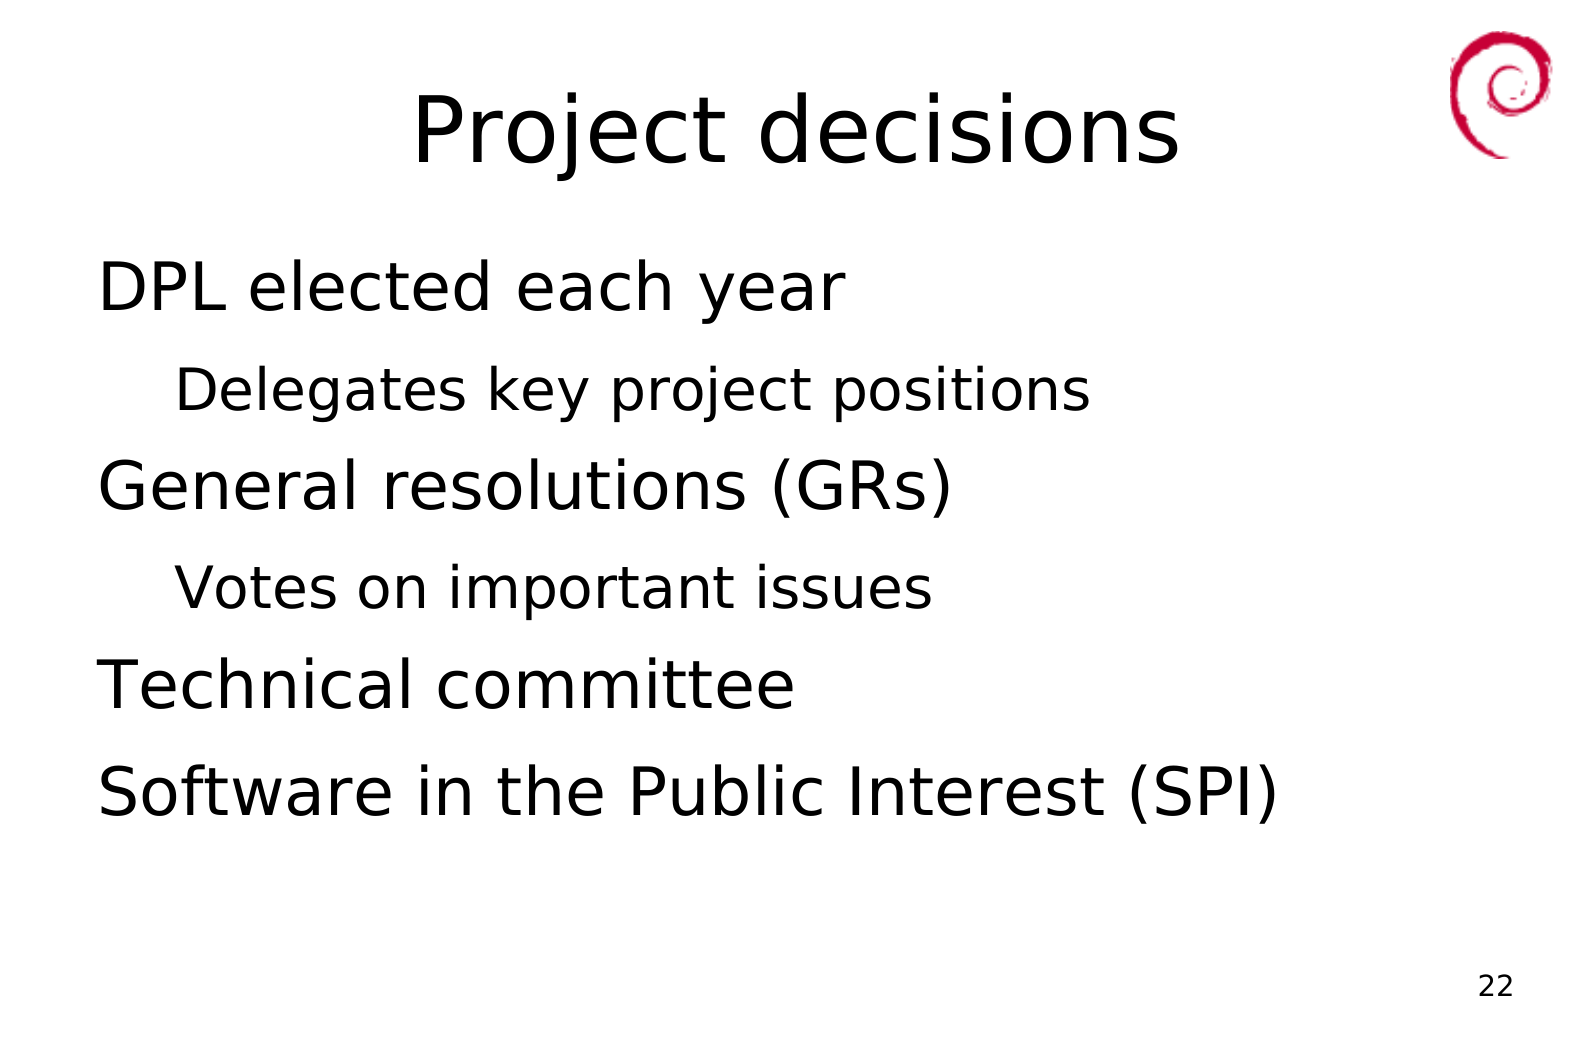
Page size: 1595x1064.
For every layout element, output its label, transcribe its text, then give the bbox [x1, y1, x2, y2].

list DPL elected each year Delegates key project positions General resolutions (GRs) Votes on important issues Technical committee Software in the Public Interest (SPI) [79, 248, 1515, 936]
picture [1450, 31, 1555, 159]
title Project decisions [79, 42, 1515, 221]
